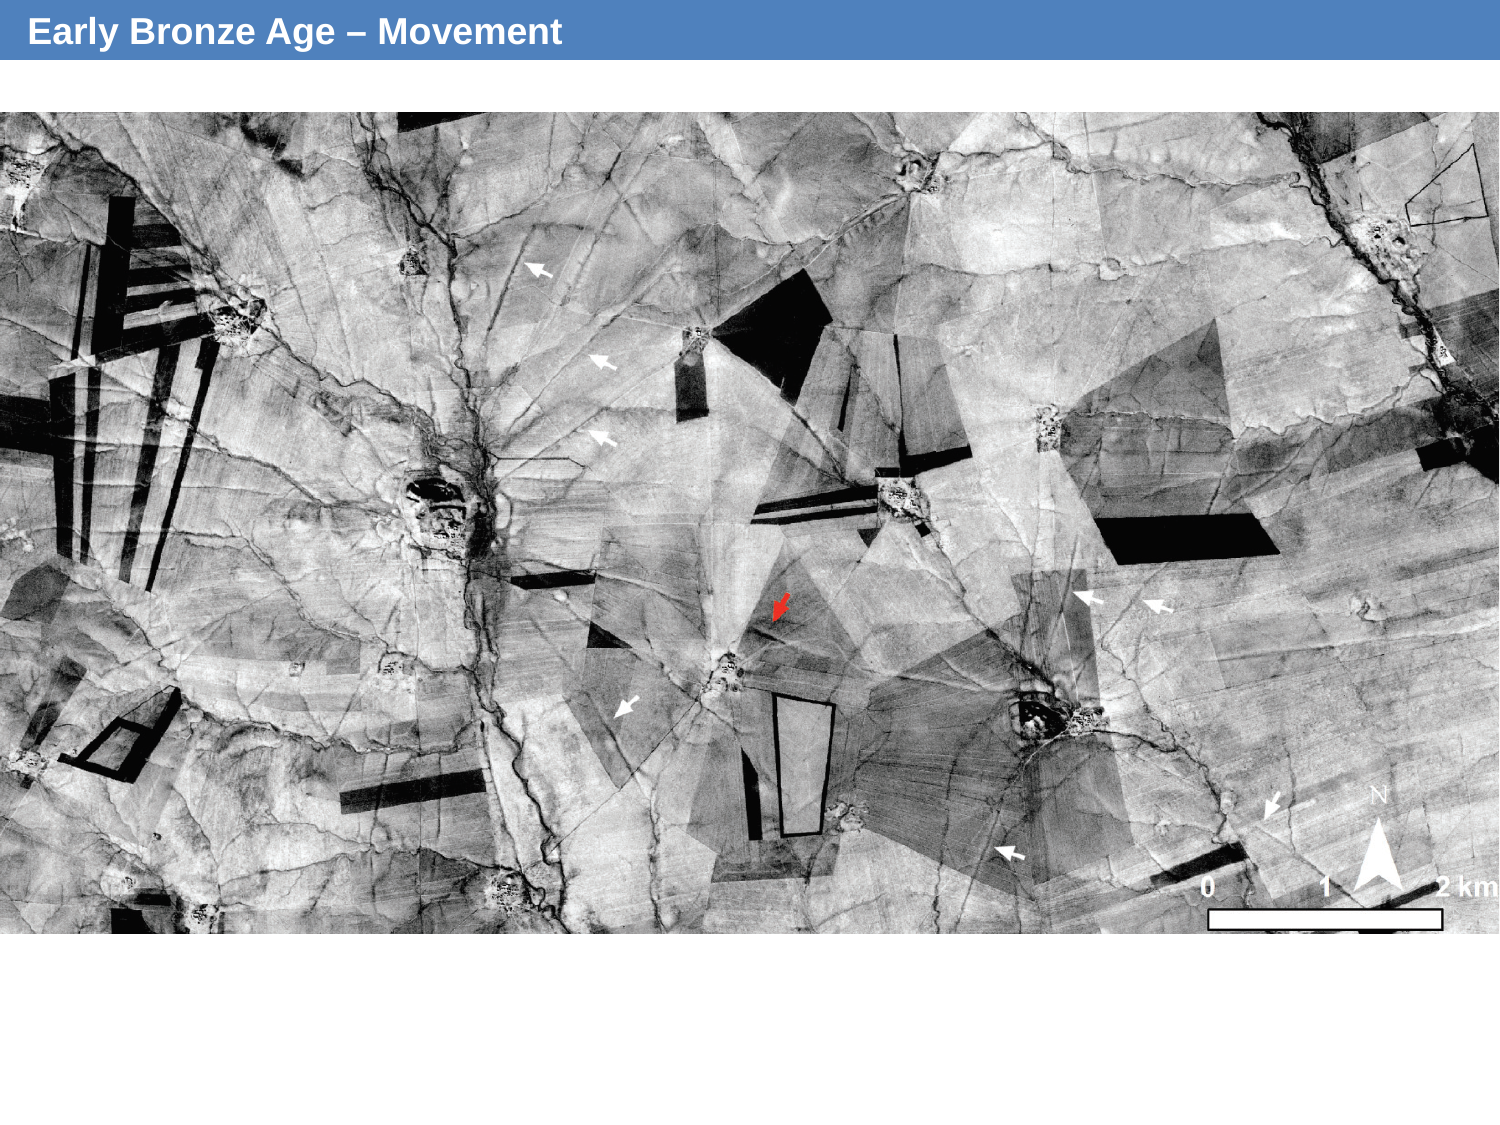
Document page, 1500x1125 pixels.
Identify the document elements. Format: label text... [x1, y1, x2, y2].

picture [0, 112, 1500, 934]
text_box Early Bronze Age – Movement [12, 0, 1038, 60]
